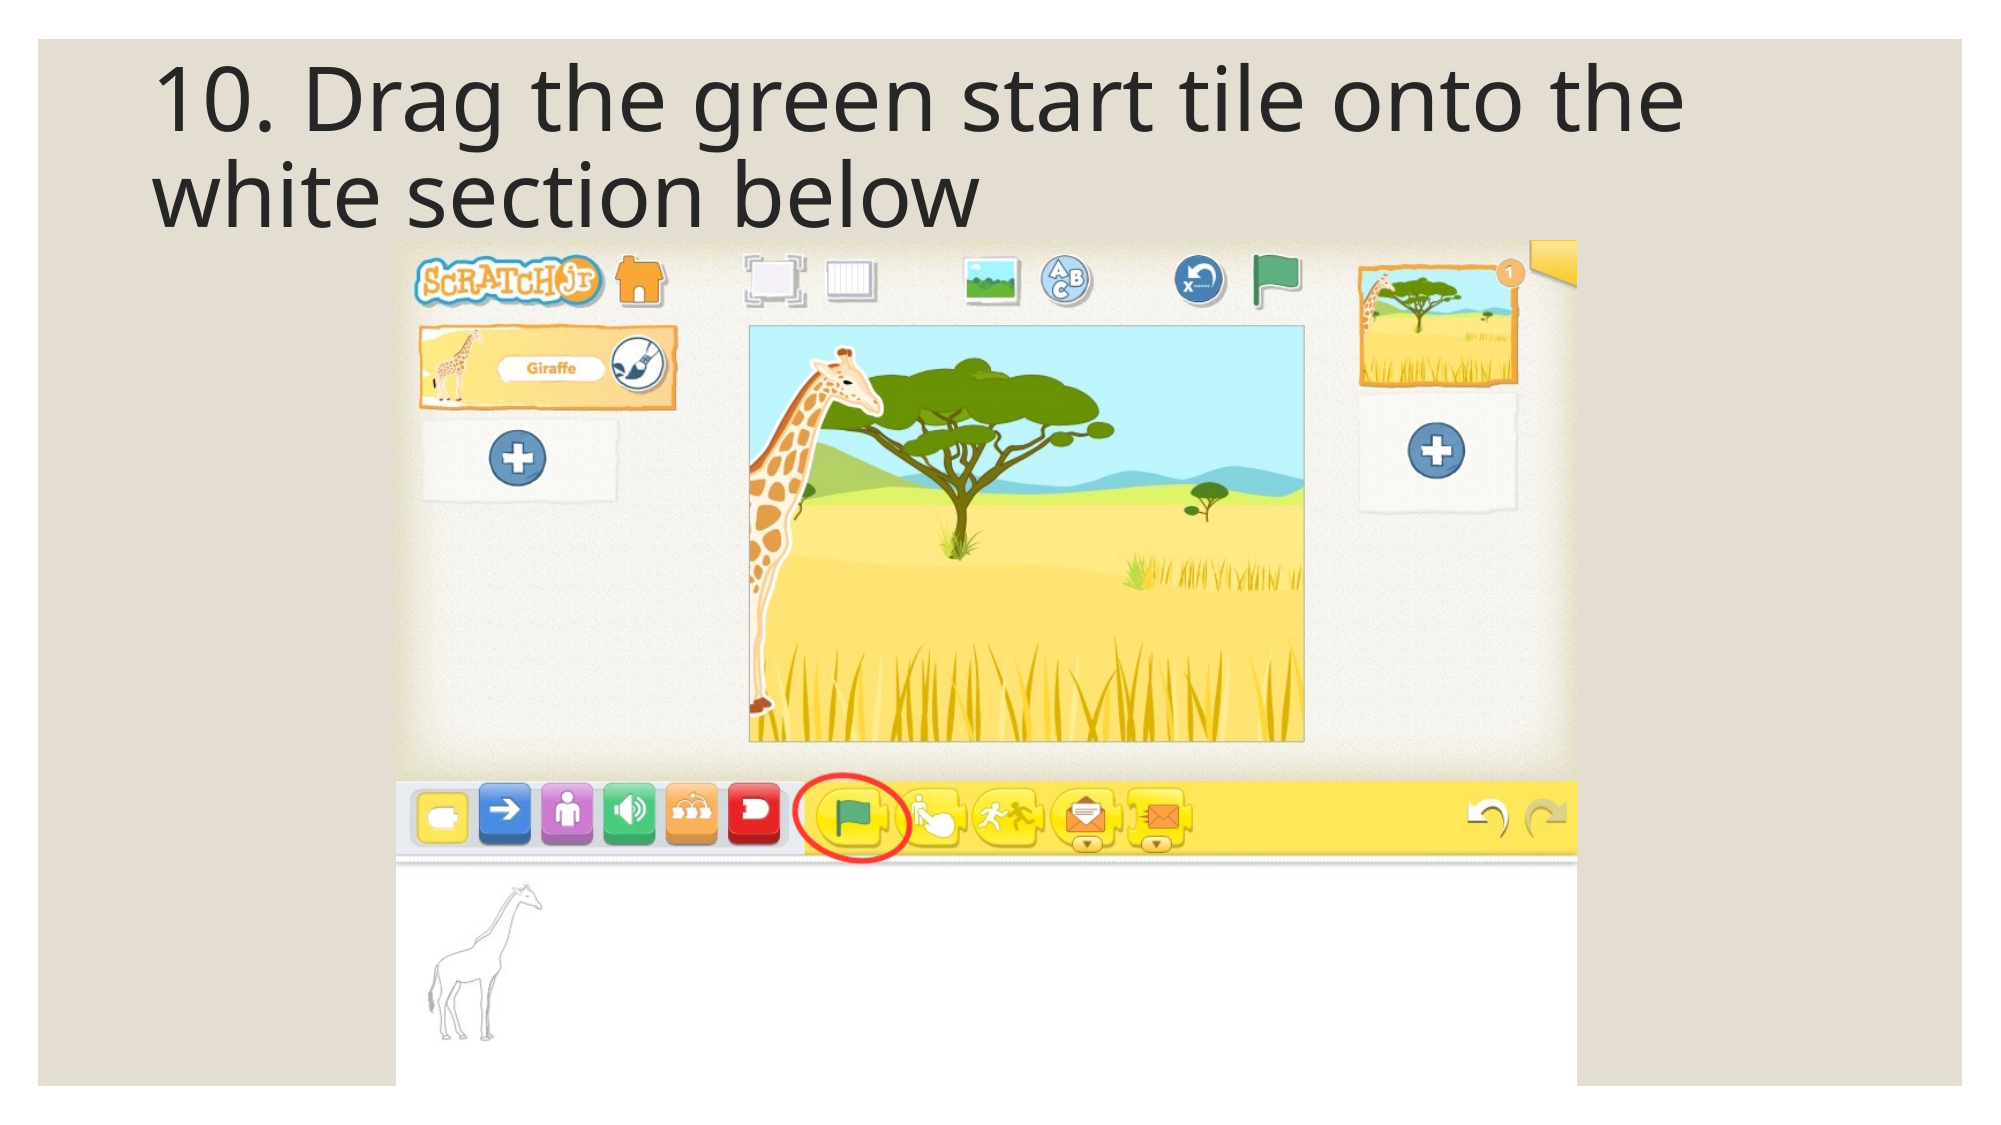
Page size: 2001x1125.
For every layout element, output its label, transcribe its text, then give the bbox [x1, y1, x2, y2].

picture [396, 240, 1577, 1125]
title 10. Drag the green start tile onto the white section below [136, 37, 1876, 263]
